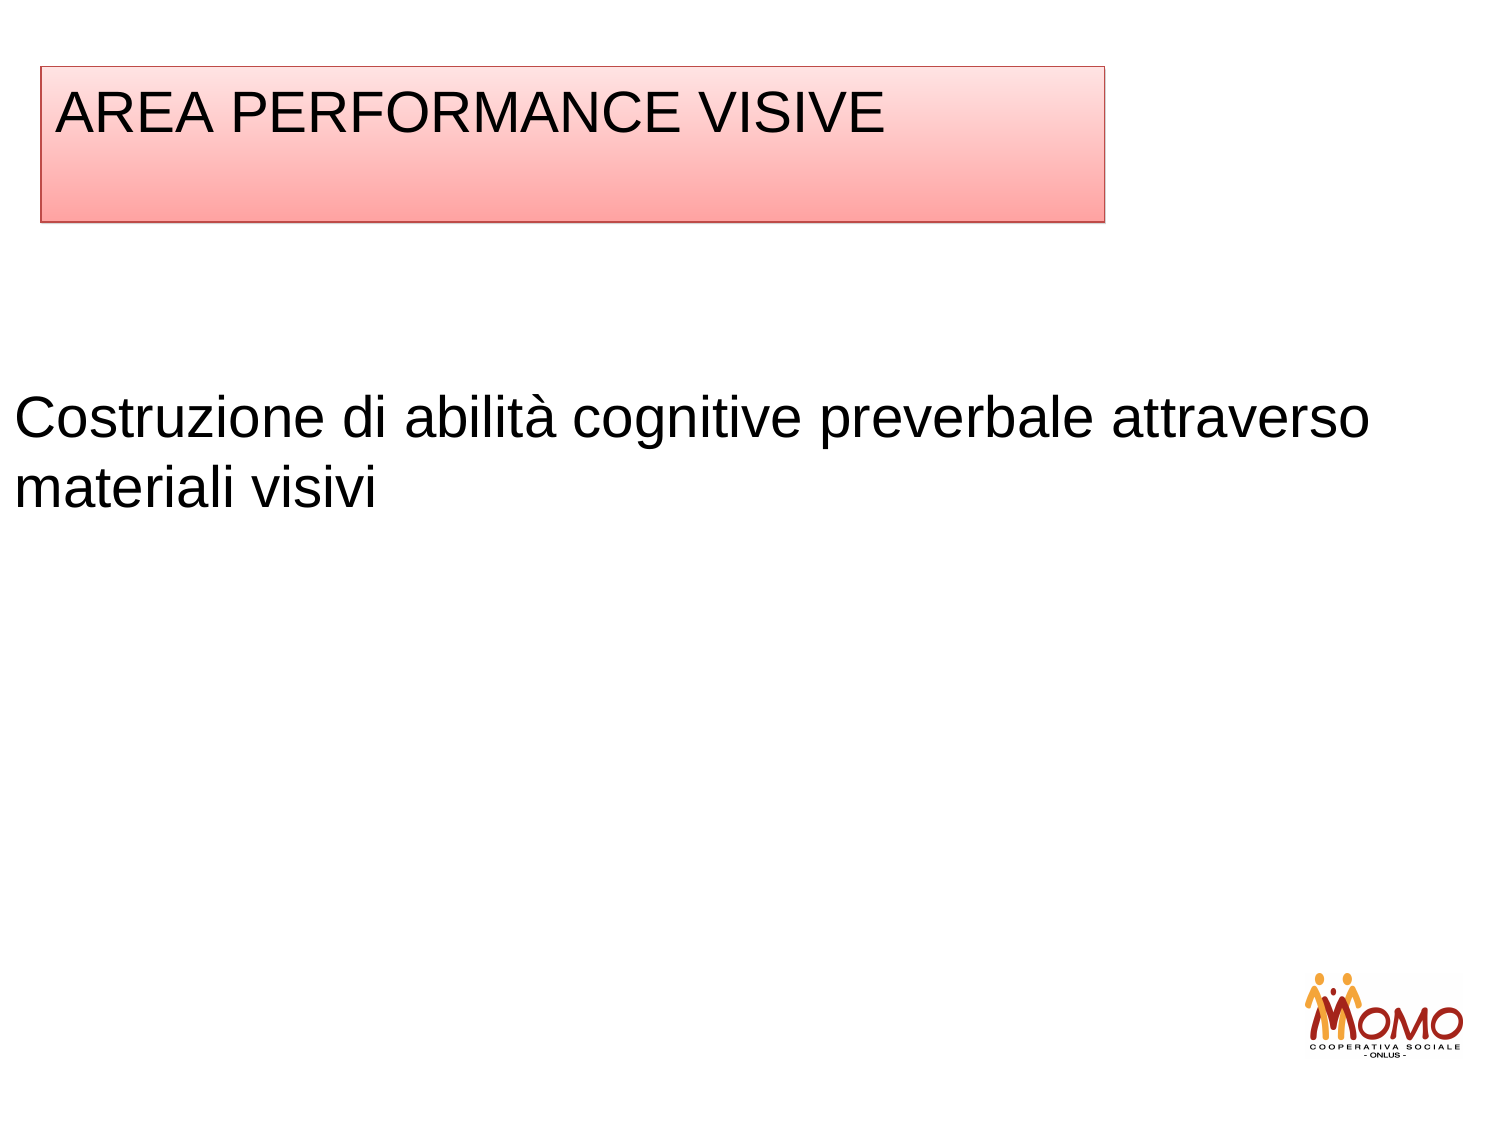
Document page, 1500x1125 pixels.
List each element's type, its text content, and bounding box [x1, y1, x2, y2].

picture [1305, 973, 1463, 1059]
text_box AREA PERFORMANCE VISIVE [41, 66, 1105, 222]
text_box Costruzione di abilità cognitive preverbale attraverso materiali visivi [0, 371, 1500, 527]
